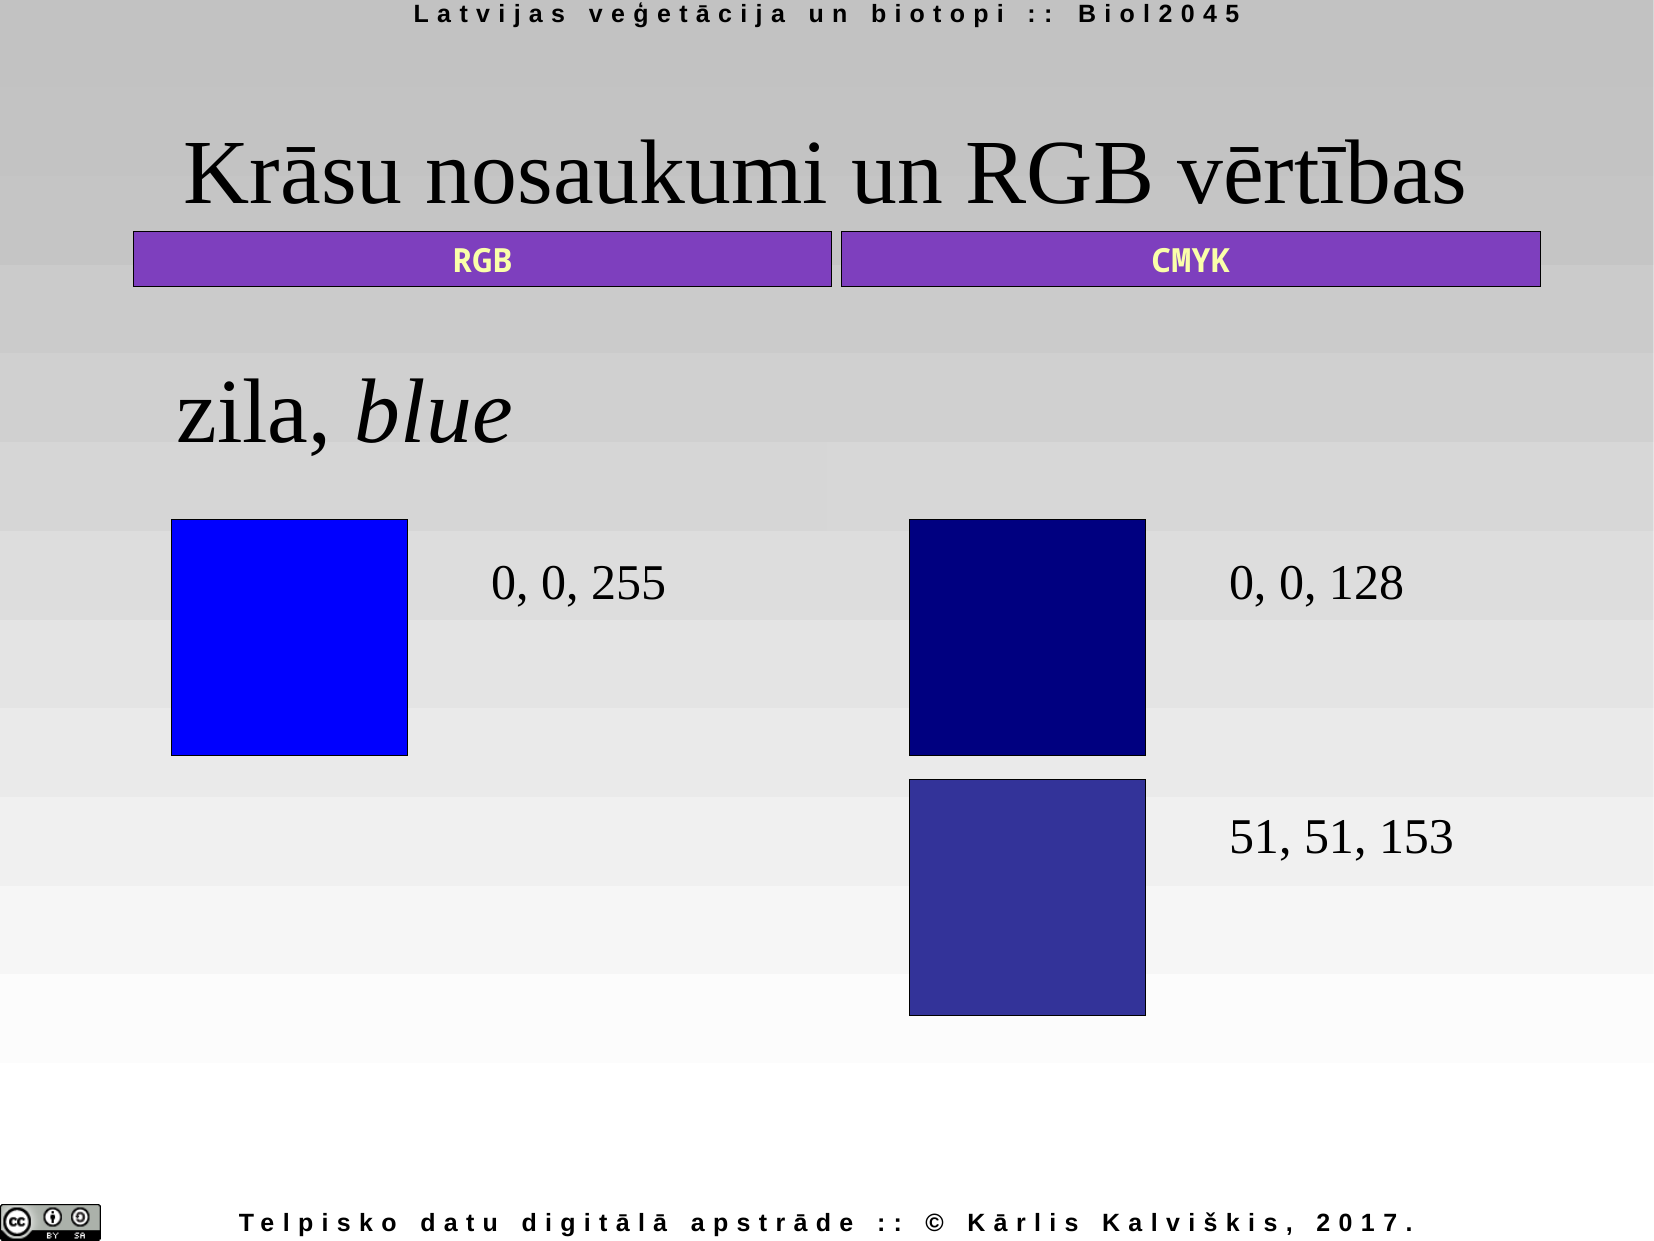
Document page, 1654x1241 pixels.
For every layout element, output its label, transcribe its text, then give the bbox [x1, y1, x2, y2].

picture [0, 0, 1654, 1241]
text_box [909, 519, 1146, 756]
text_box 0, 0, 255 [491, 554, 667, 611]
title Krāsu nosaukumi un RGB vērtības [29, 49, 1625, 296]
text_box [909, 779, 1146, 1016]
text_box CMYK [841, 231, 1541, 287]
text_box [171, 519, 408, 756]
text_box 51, 51, 153 [1229, 808, 1455, 865]
text_box zila, blue [176, 360, 514, 462]
text_box RGB [133, 231, 832, 287]
text_box 0, 0, 128 [1229, 554, 1405, 611]
